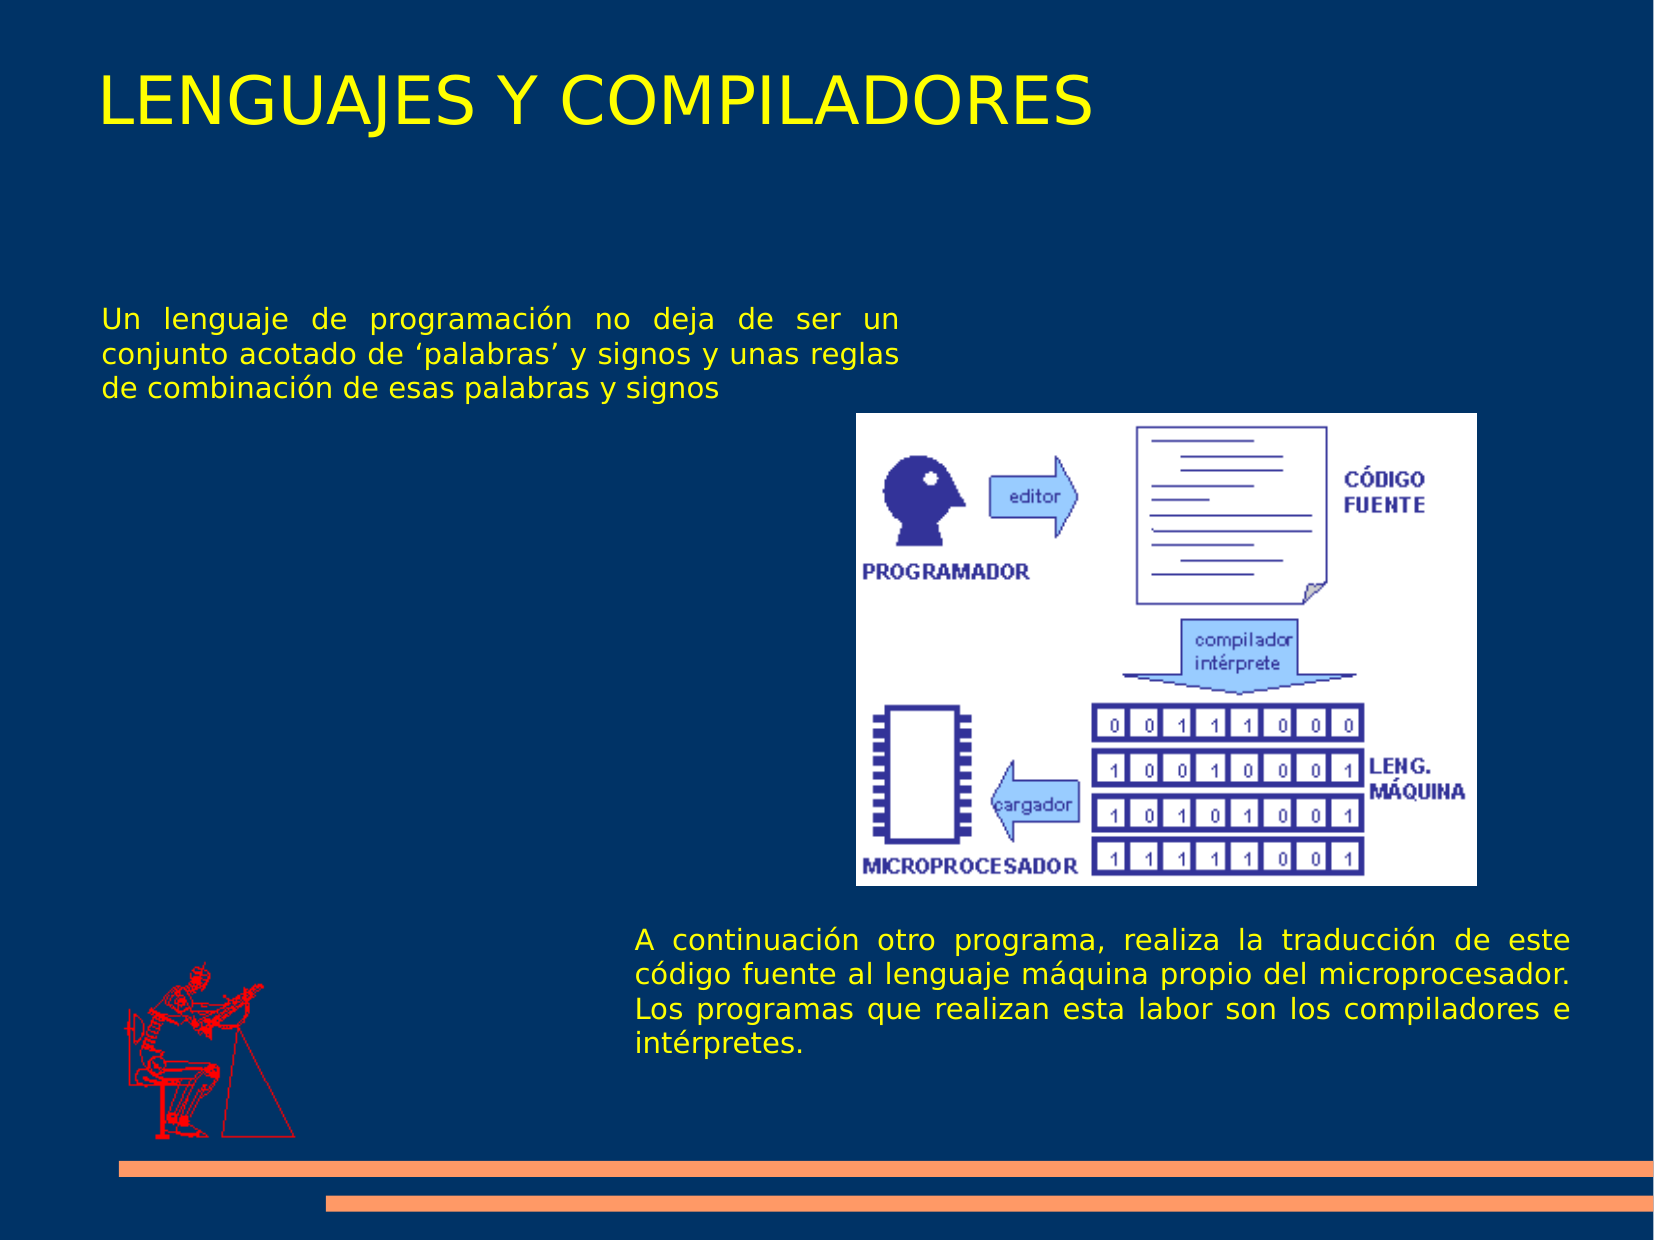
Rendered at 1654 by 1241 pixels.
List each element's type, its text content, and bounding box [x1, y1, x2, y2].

text_box LENGUAJES Y COMPILADORES [82, 55, 1112, 148]
text_box Un lenguaje de programación no deja de ser un conjunto acotado de ‘palabras’ y signos y unas reglas de combinación de esas palabras y signos [86, 295, 916, 414]
text_box A continuación otro programa, realiza la traducción de este código fuente al lenguaje máquina propio del microprocesador. Los programas que realizan esta labor son los compiladores e intérpretes. [619, 916, 1587, 1078]
picture [856, 413, 1477, 886]
picture [118, 959, 305, 1152]
